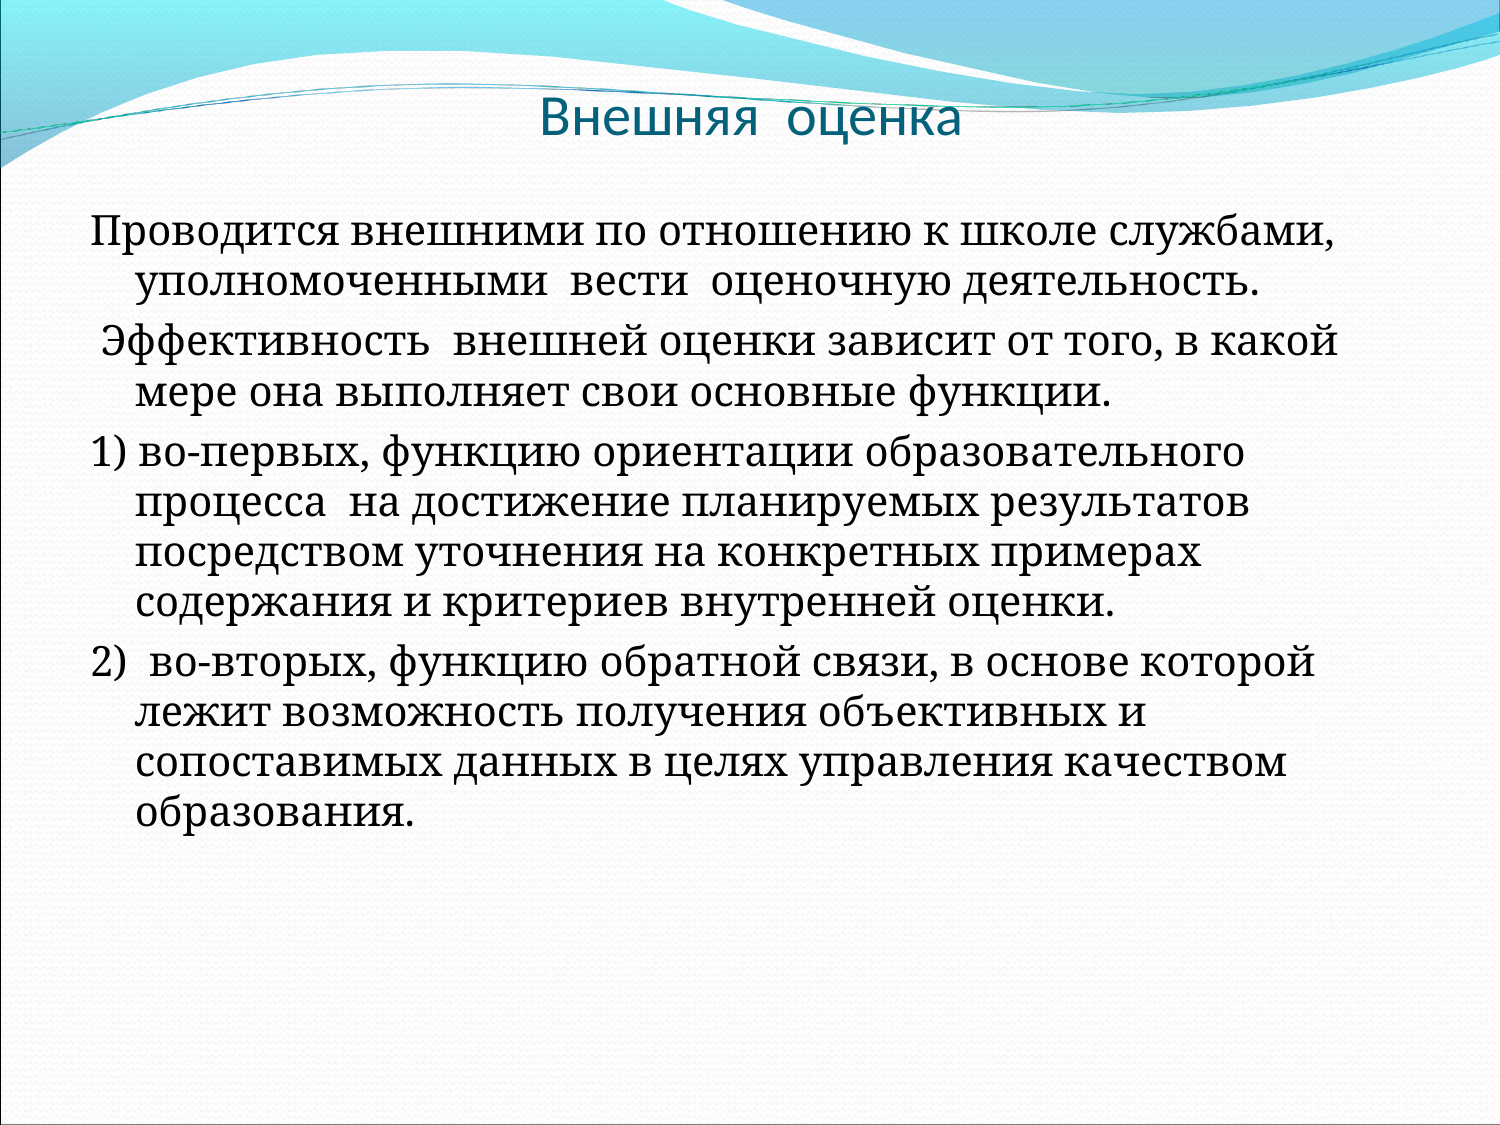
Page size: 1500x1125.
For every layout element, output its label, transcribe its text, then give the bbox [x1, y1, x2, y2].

picture [0, 0, 1500, 1125]
list Проводится внешними по отношению к школе службами, уполномоченными вести оценочную деятельность. Эффективность внешней оценки зависит от того, в какой мере она выполняет свои основные функции. 1) во-первых, функцию ориентации образовательного процесса на достижение планируемых результатов посредством уточнения на конкретных примерах содержания и критериев внутренней оценки. 2) во-вторых, функцию обратной связи, в основе которой лежит возможность получения объективных и сопоставимых данных в целях управления качеством образования. [75, 196, 1426, 1038]
title Внешняя оценка [76, 42, 1427, 148]
